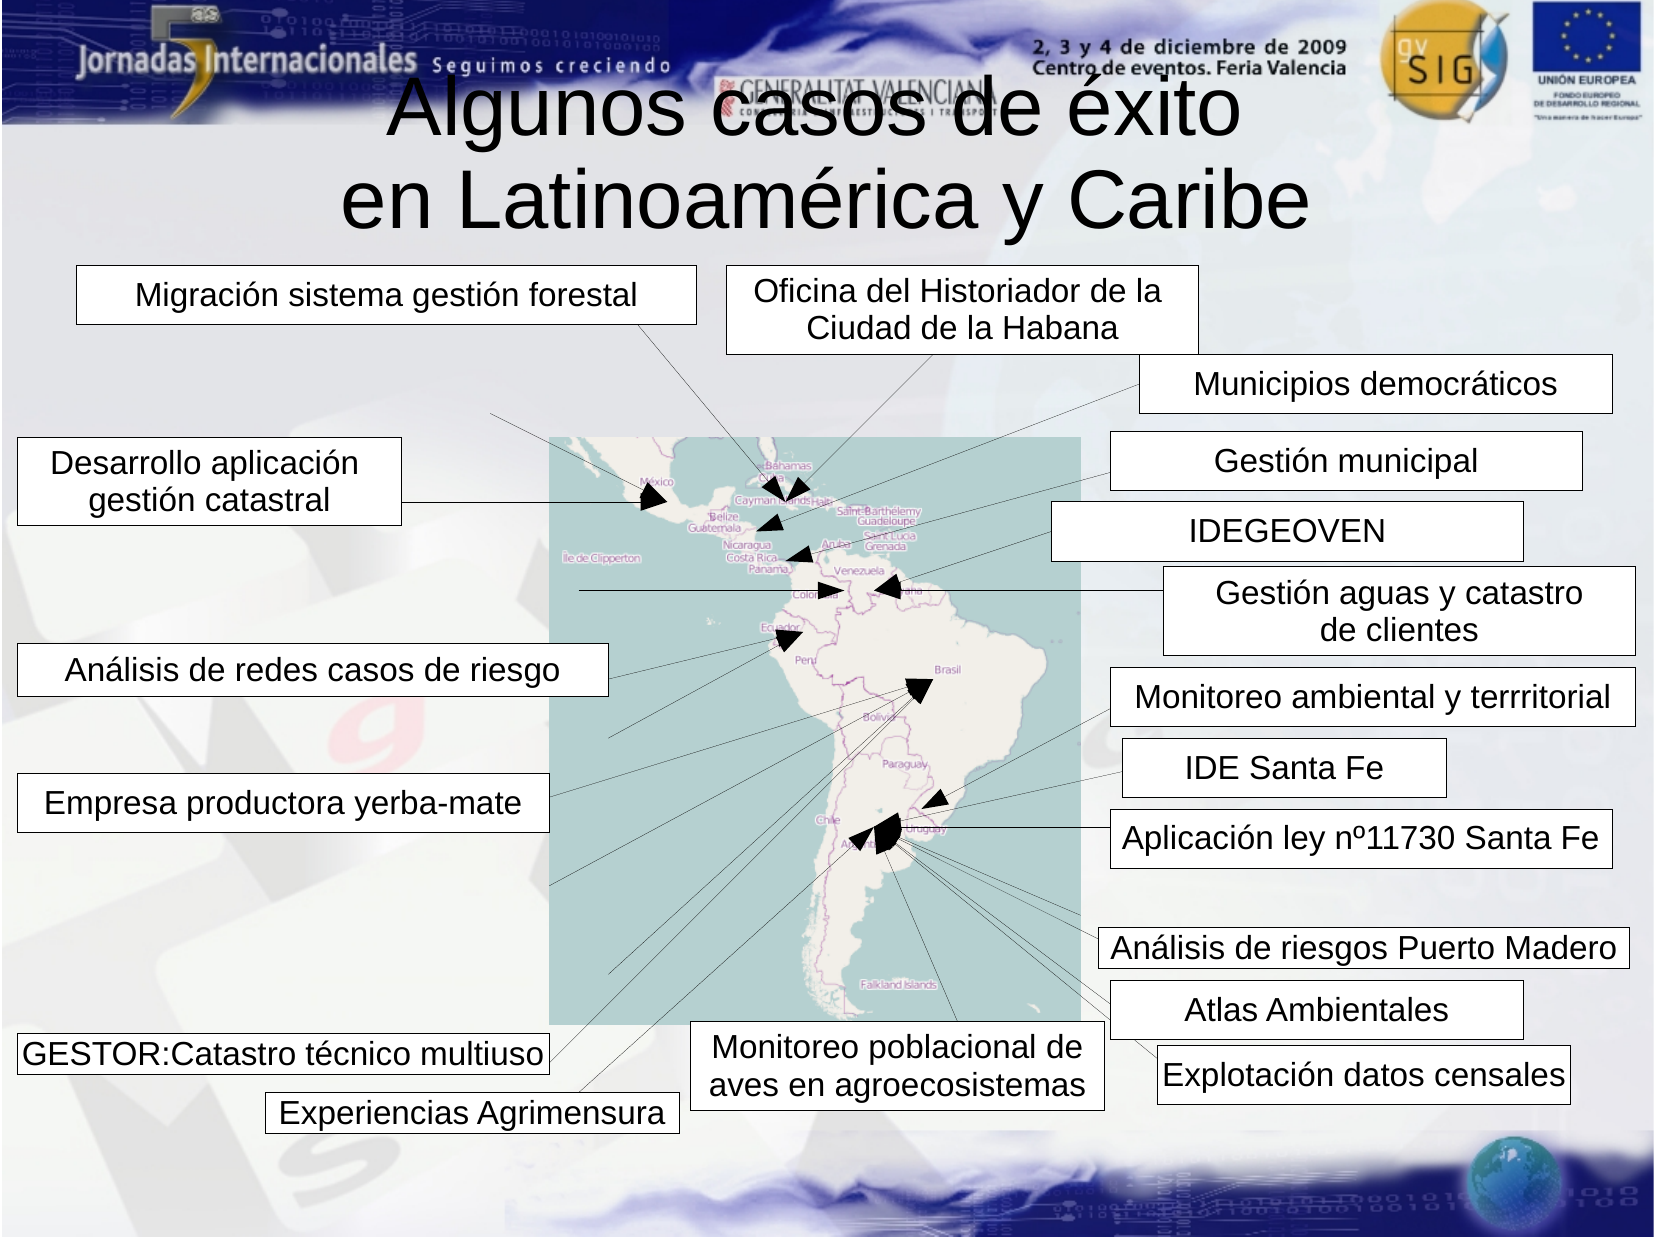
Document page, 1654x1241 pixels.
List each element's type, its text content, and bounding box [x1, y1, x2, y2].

text_box IDEGEOVEN [1051, 501, 1524, 562]
text_box Experiencias Agrimensura [265, 1092, 680, 1134]
text_box Oficina del Historiador de la Ciudad de la Habana [726, 265, 1199, 355]
text_box Atlas Ambientales [1110, 980, 1524, 1040]
text_box IDE Santa Fe [1122, 738, 1447, 798]
text_box Monitoreo poblacional de aves en agroecosistemas [690, 1021, 1105, 1111]
text_box Aplicación ley nº11730 Santa Fe [1110, 809, 1613, 869]
text_box Desarrollo aplicación gestión catastral [17, 437, 402, 526]
text_box Análisis de redes casos de riesgo [17, 643, 609, 697]
picture [2, 0, 1654, 1237]
text_box Monitoreo ambiental y terrritorial [1110, 667, 1636, 727]
text_box Gestión municipal [1110, 431, 1583, 491]
text_box Migración sistema gestión forestal [76, 265, 697, 325]
text_box Municipios democráticos [1139, 354, 1613, 414]
text_box Análisis de riesgos Puerto Madero [1098, 927, 1630, 969]
text_box Gestión aguas y catastro de clientes [1163, 566, 1636, 656]
title Algunos casos de éxito en Latinoamérica y Caribe [82, 49, 1571, 257]
text_box GESTOR:Catastro técnico multiuso [17, 1033, 550, 1075]
text_box Explotación datos censales [1157, 1045, 1571, 1105]
text_box Empresa productora yerba-mate [17, 773, 550, 833]
